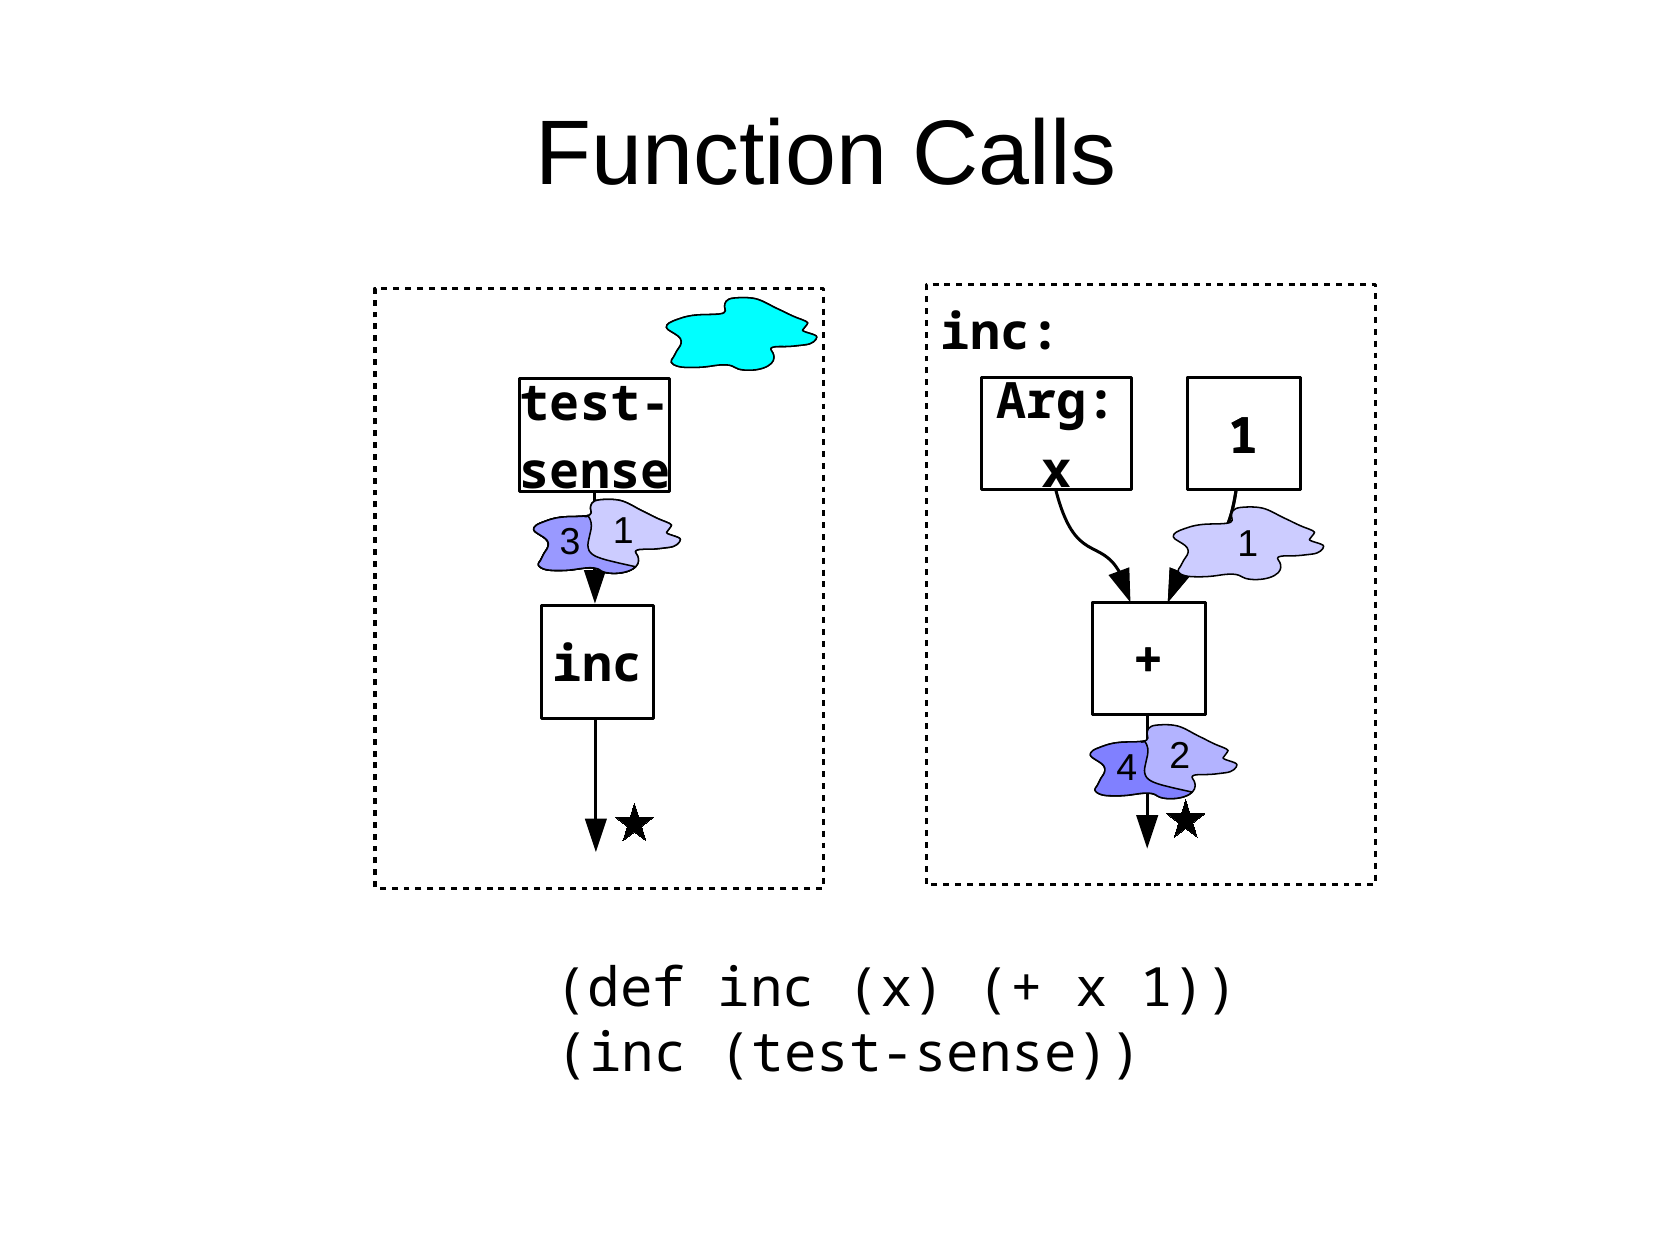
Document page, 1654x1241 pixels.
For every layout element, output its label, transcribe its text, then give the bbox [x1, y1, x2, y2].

text_box [1094, 778, 1101, 795]
text_box 1 [598, 501, 649, 559]
text_box [649, 514, 681, 550]
text_box [1206, 739, 1237, 775]
title Function Calls [82, 49, 1571, 257]
text_box (def inc (x) (+ x 1)) [555, 947, 1273, 1002]
text_box [590, 499, 639, 574]
text_box [1090, 746, 1101, 764]
text_box 4 [1101, 738, 1152, 796]
text_box 1 [1187, 377, 1301, 490]
text_box [1147, 724, 1196, 799]
text_box [538, 553, 544, 570]
text_box inc [541, 605, 654, 719]
text_box + [1092, 602, 1206, 715]
text_box (inc (test-sense)) [556, 1013, 1201, 1069]
text_box inc: [925, 288, 1076, 354]
text_box [666, 297, 817, 371]
text_box 1 [1171, 506, 1325, 581]
text_box [1166, 799, 1205, 838]
text_box [615, 803, 654, 841]
text_box 2 [1154, 727, 1206, 784]
text_box 3 [544, 513, 596, 571]
text_box Arg: x [981, 377, 1132, 490]
text_box test- sense [519, 378, 670, 492]
text_box [533, 521, 544, 538]
